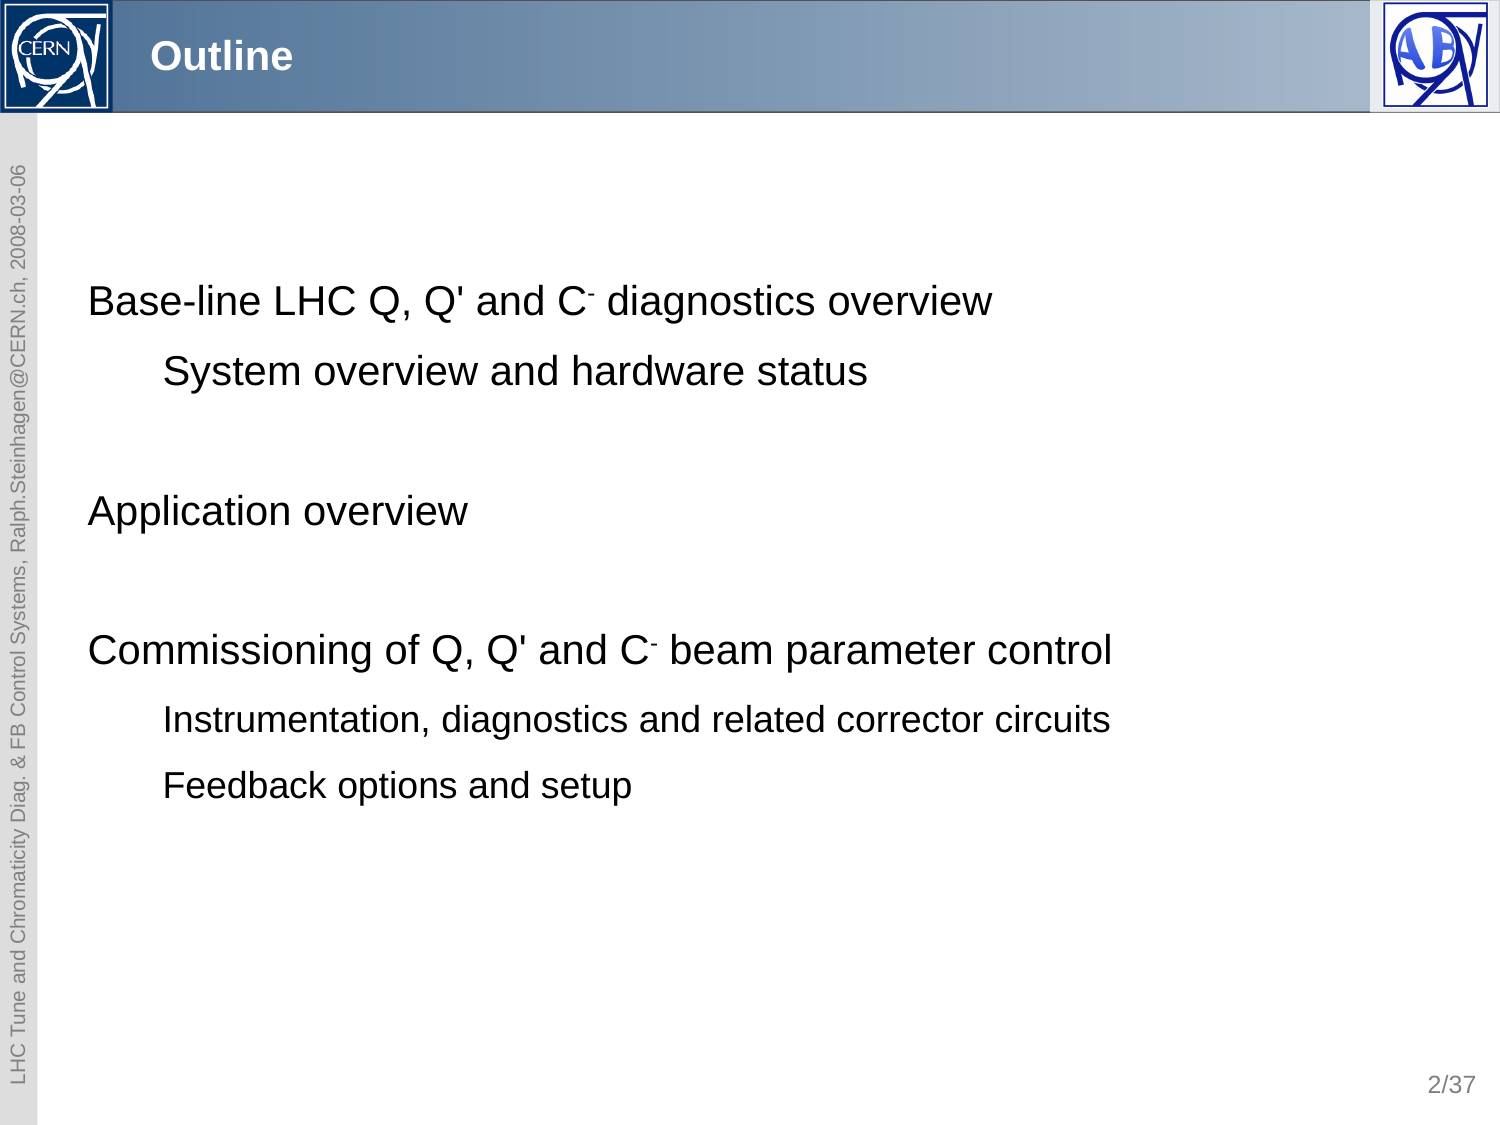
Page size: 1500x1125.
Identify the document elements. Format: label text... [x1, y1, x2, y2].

picture [1382, 1, 1489, 108]
title Outline [150, 0, 1201, 113]
picture [0, 0, 113, 113]
list Base-line LHC Q, Q' and C- diagnostics overview System overview and hardware status Application overview Commissioning of Q, Q' and C- beam parameter control Instrumentation, diagnostics and related corrector circuits Feedback options and setup [87, 137, 1438, 1016]
